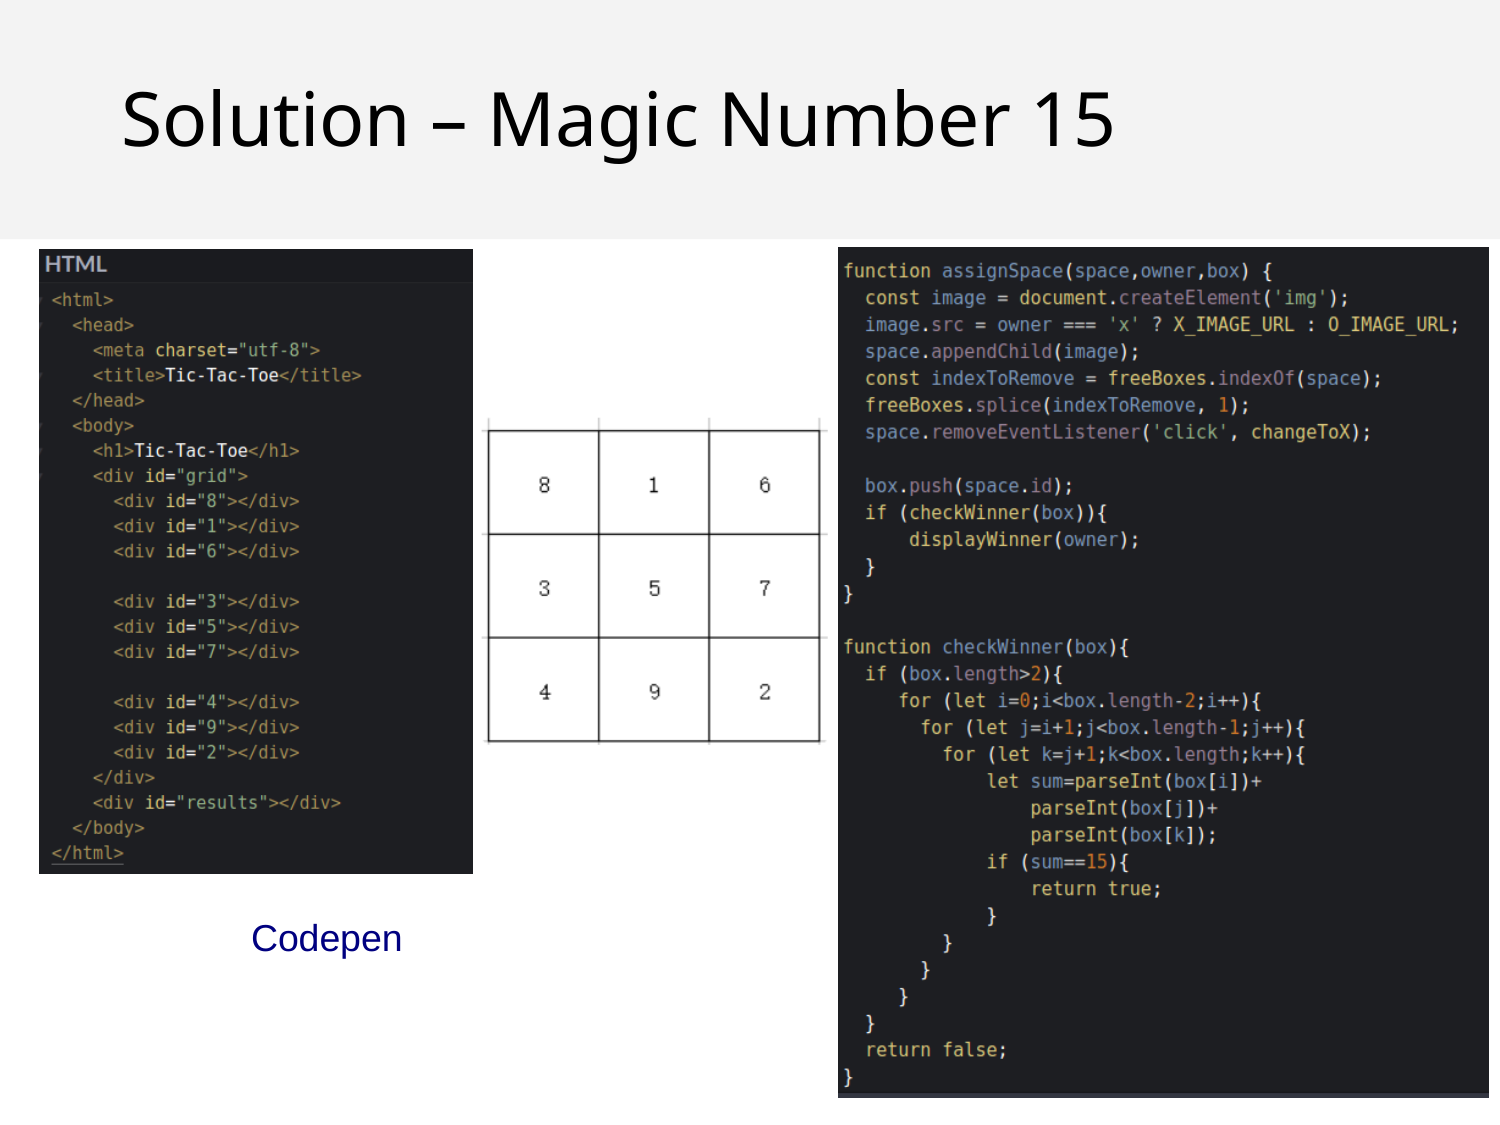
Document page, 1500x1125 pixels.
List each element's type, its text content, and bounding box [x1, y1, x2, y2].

title Solution – Magic Number 15 [106, 56, 1350, 183]
picture [39, 249, 834, 875]
text_box Codepen [236, 910, 638, 968]
picture [838, 247, 1489, 1098]
